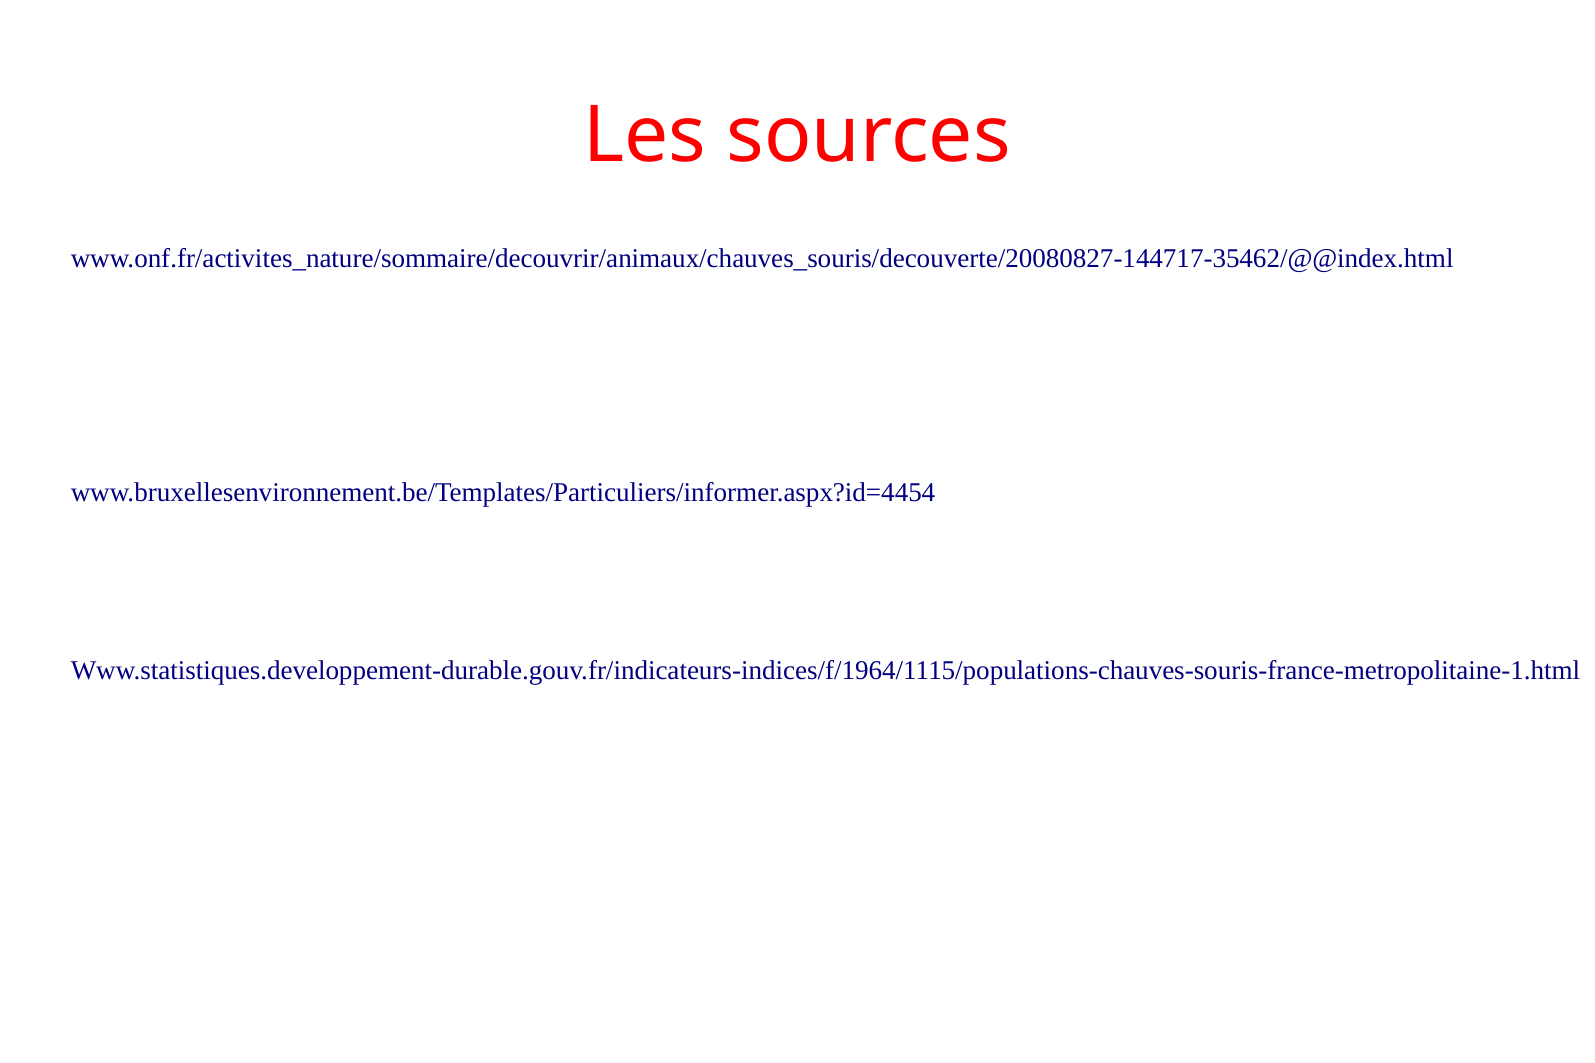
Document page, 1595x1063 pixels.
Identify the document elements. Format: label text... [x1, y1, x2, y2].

list www.onf.fr/activites_nature/sommaire/decouvrir/animaux/chauves_souris/decouverte/20080827-144717-35462/@@index.html www.bruxellesenvironnement.be/Templates/Particuliers/informer.aspx?id=4454 Www.statistiques.developpement-durable.gouv.fr/indicateurs-indices/f/1964/1115/populations-chauves-souris-france-metropolitaine-1.html [0, 243, 1595, 1063]
title Les sources [79, 87, 1515, 175]
